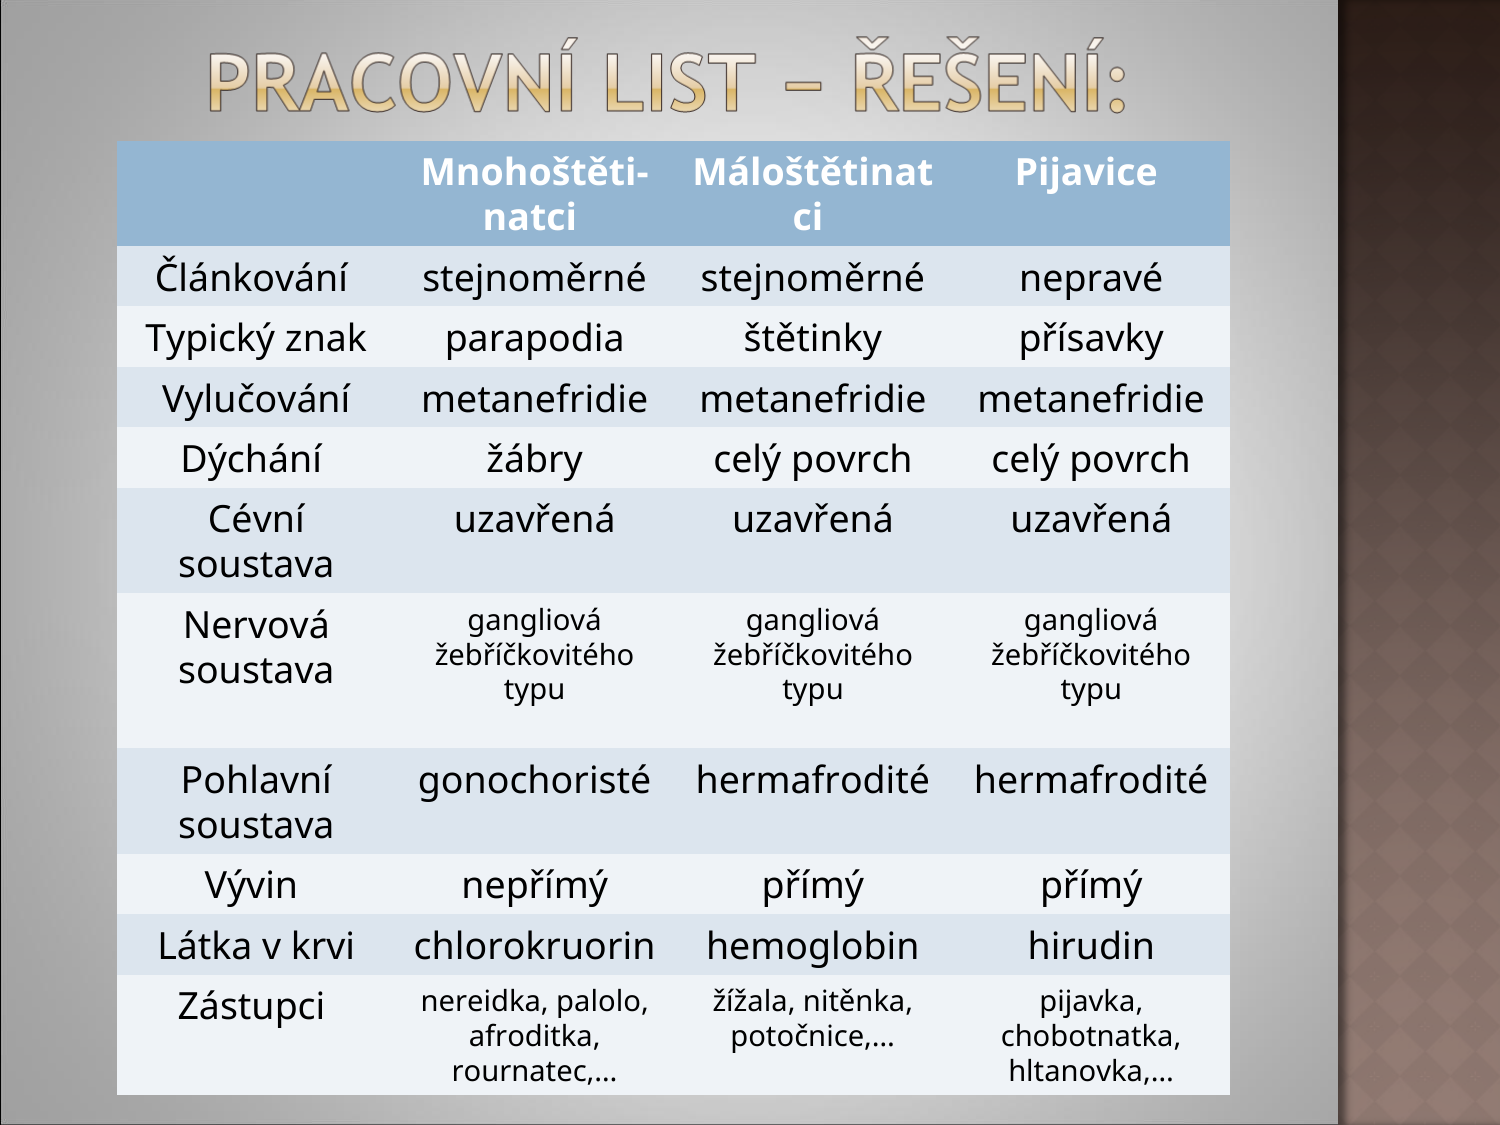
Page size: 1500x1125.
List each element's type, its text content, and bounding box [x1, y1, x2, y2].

table_cell přímý [952, 854, 1230, 914]
text_box [73, 0, 1265, 130]
table_cell gonochoristé [396, 748, 674, 854]
table_cell Látka v krvi [117, 914, 396, 975]
table_cell gangliová žebříčkovitého typu [674, 593, 952, 748]
table_cell uzavřená [952, 488, 1230, 593]
table_header Pijavice [952, 141, 1230, 246]
table_cell metanefridie [674, 367, 952, 427]
table_cell uzavřená [396, 488, 674, 593]
table_cell parapodia [396, 306, 674, 367]
table_header [117, 141, 396, 246]
table_cell hermafrodité [952, 748, 1230, 854]
table_cell celý povrch [674, 427, 952, 488]
table_cell metanefridie [396, 367, 674, 427]
table_cell žížala, nitěnka, potočnice,… [674, 975, 952, 1095]
table_cell Nervová soustava [117, 593, 396, 748]
table_cell stejnoměrné [674, 246, 952, 306]
picture [0, 0, 1500, 1125]
table_cell gangliová žebříčkovitého typu [952, 593, 1230, 748]
table_cell Dýchání [117, 427, 396, 488]
table_cell žábry [396, 427, 674, 488]
table_cell nepravé [952, 246, 1230, 306]
table_cell stejnoměrné [396, 246, 674, 306]
table_header Máloštětinatci [674, 141, 952, 246]
table_cell Zástupci [117, 975, 396, 1095]
table_cell hermafrodité [674, 748, 952, 854]
table_cell Vývin [117, 854, 396, 914]
table_cell Pohlavní soustava [117, 748, 396, 854]
table_cell hemoglobin [674, 914, 952, 975]
table_cell uzavřená [674, 488, 952, 593]
table_cell pijavka, chobotnatka, hltanovka,… [952, 975, 1230, 1095]
table_cell celý povrch [952, 427, 1230, 488]
table_cell metanefridie [952, 367, 1230, 427]
table_header Mnohoštěti-natci [396, 141, 674, 246]
table_cell Vylučování [117, 367, 396, 427]
table_cell chlorokruorin [396, 914, 674, 975]
table_cell gangliová žebříčkovitého typu [396, 593, 674, 748]
table_cell Typický znak [117, 306, 396, 367]
table_cell přísavky [952, 306, 1230, 367]
table_cell nereidka, palolo, afroditka, rournatec,… [396, 975, 674, 1095]
table_cell Cévní soustava [117, 488, 396, 593]
table_cell nepřímý [396, 854, 674, 914]
table_cell hirudin [952, 914, 1230, 975]
table_cell přímý [674, 854, 952, 914]
table_cell štětinky [674, 306, 952, 367]
table_cell Článkování [117, 246, 396, 306]
